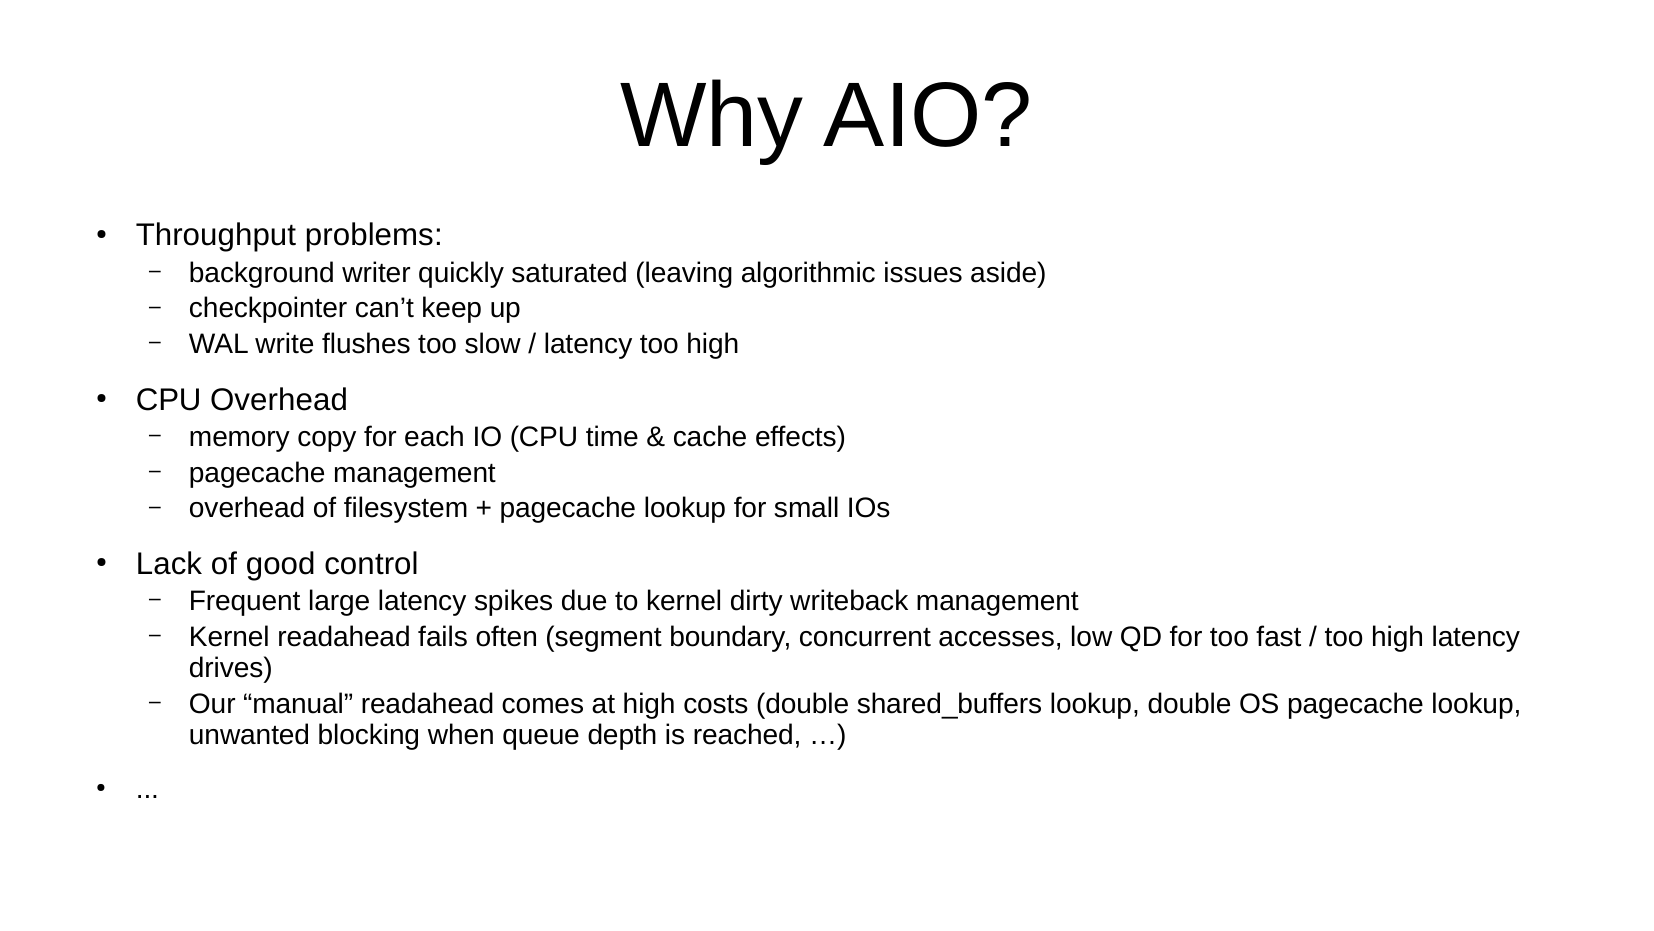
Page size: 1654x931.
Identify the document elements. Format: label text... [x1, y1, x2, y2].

title Why AIO? [82, 37, 1571, 193]
list Throughput problems: background writer quickly saturated (leaving algorithmic issues aside) checkpointer can’t keep up WAL write flushes too slow / latency too high CPU Overhead memory copy for each IO (CPU time & cache effects) pagecache management overhead of filesystem + pagecache lookup for small IOs Lack of good control Frequent large latency spikes due to kernel dirty writeback management Kernel readahead fails often (segment boundary, concurrent accesses, low QD for too fast / too high latency drives) Our “manual” readahead comes at high costs (double shared_buffers lookup, double OS pagecache lookup, unwanted blocking when queue depth is reached, …) ... [82, 217, 1571, 811]
